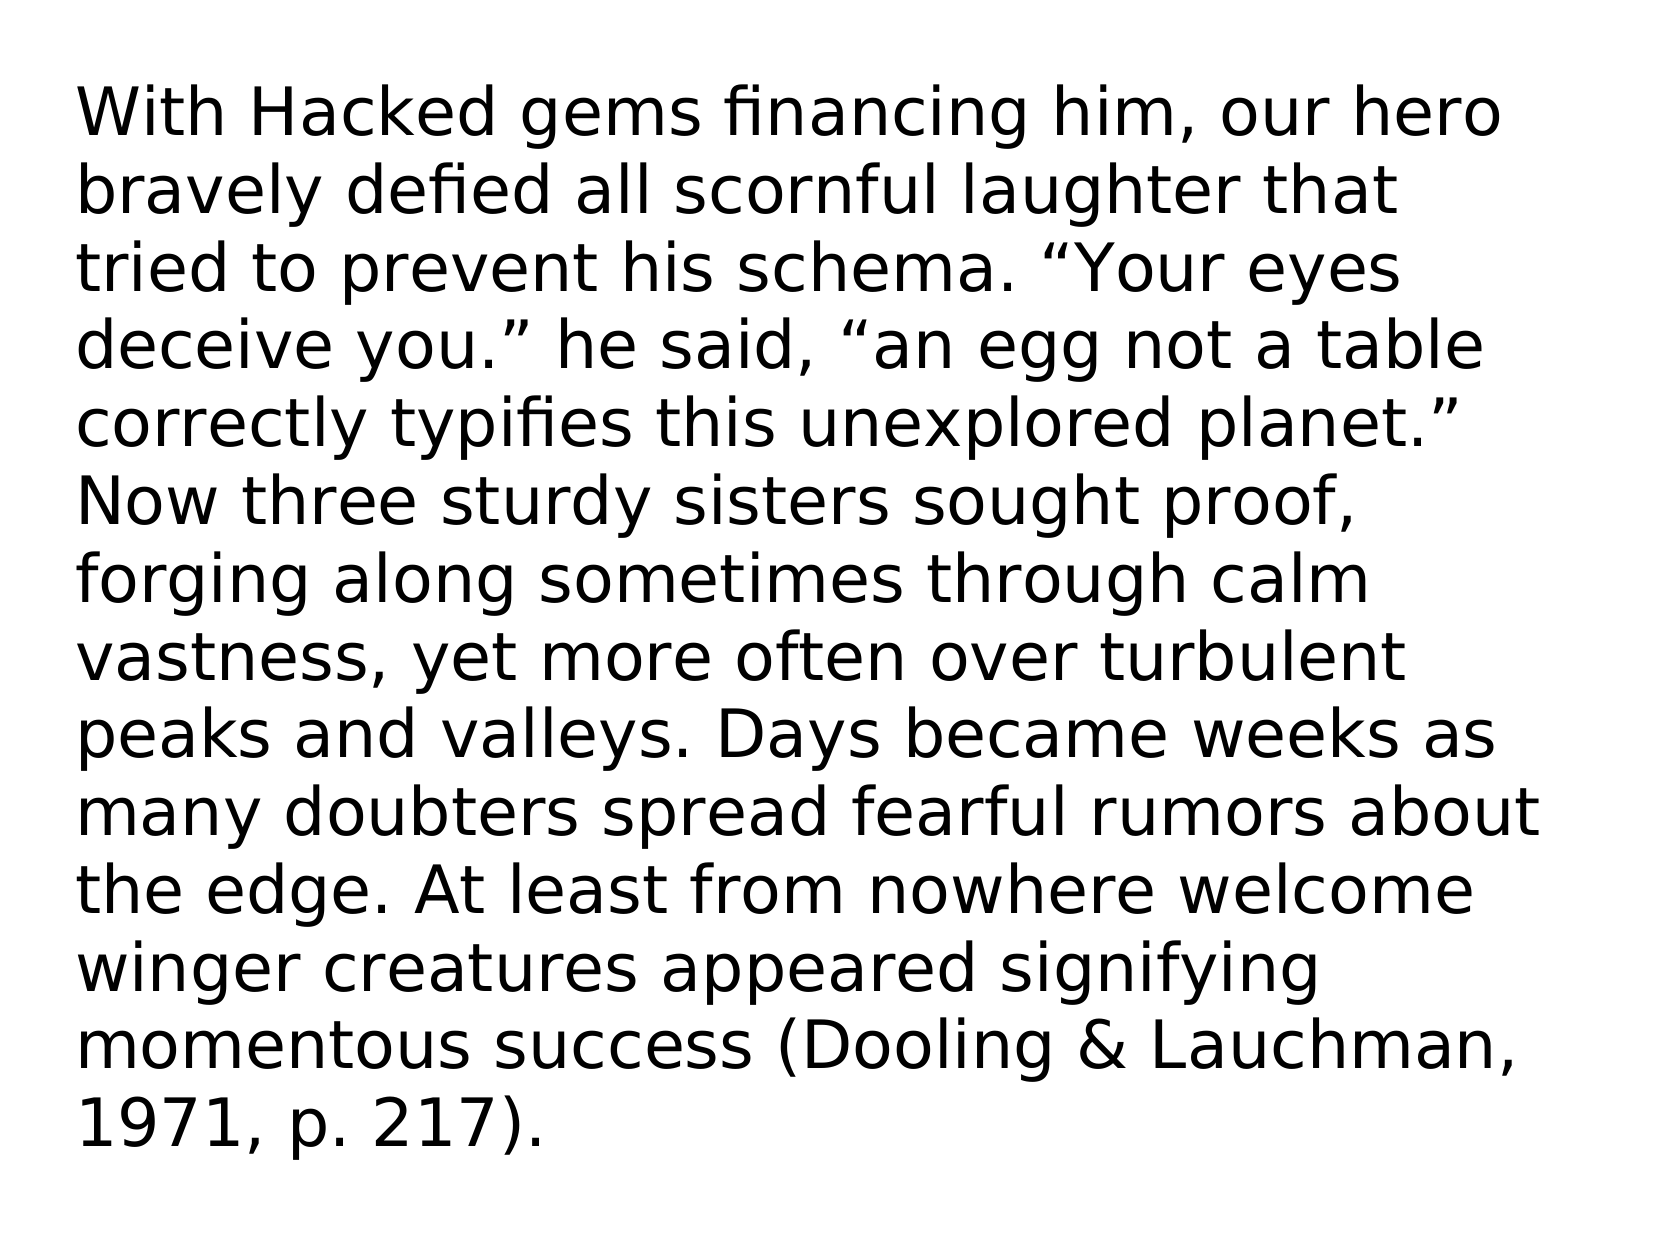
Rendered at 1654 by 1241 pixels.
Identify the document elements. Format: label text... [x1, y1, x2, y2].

subtitle With Hacked gems financing him, our hero bravely defied all scornful laughter that tried to prevent his schema. “Your eyes deceive you.” he said, “an egg not a table correctly typifies this unexplored planet.” Now three sturdy sisters sought proof, forging along sometimes through calm vastness, yet more often over turbulent peaks and valleys. Days became weeks as many doubters spread fearful rumors about the edge. At least from nowhere welcome winger creatures appeared signifying momentous success (Dooling & Lauchman, 1971, p. 217). [75, 73, 1558, 1163]
